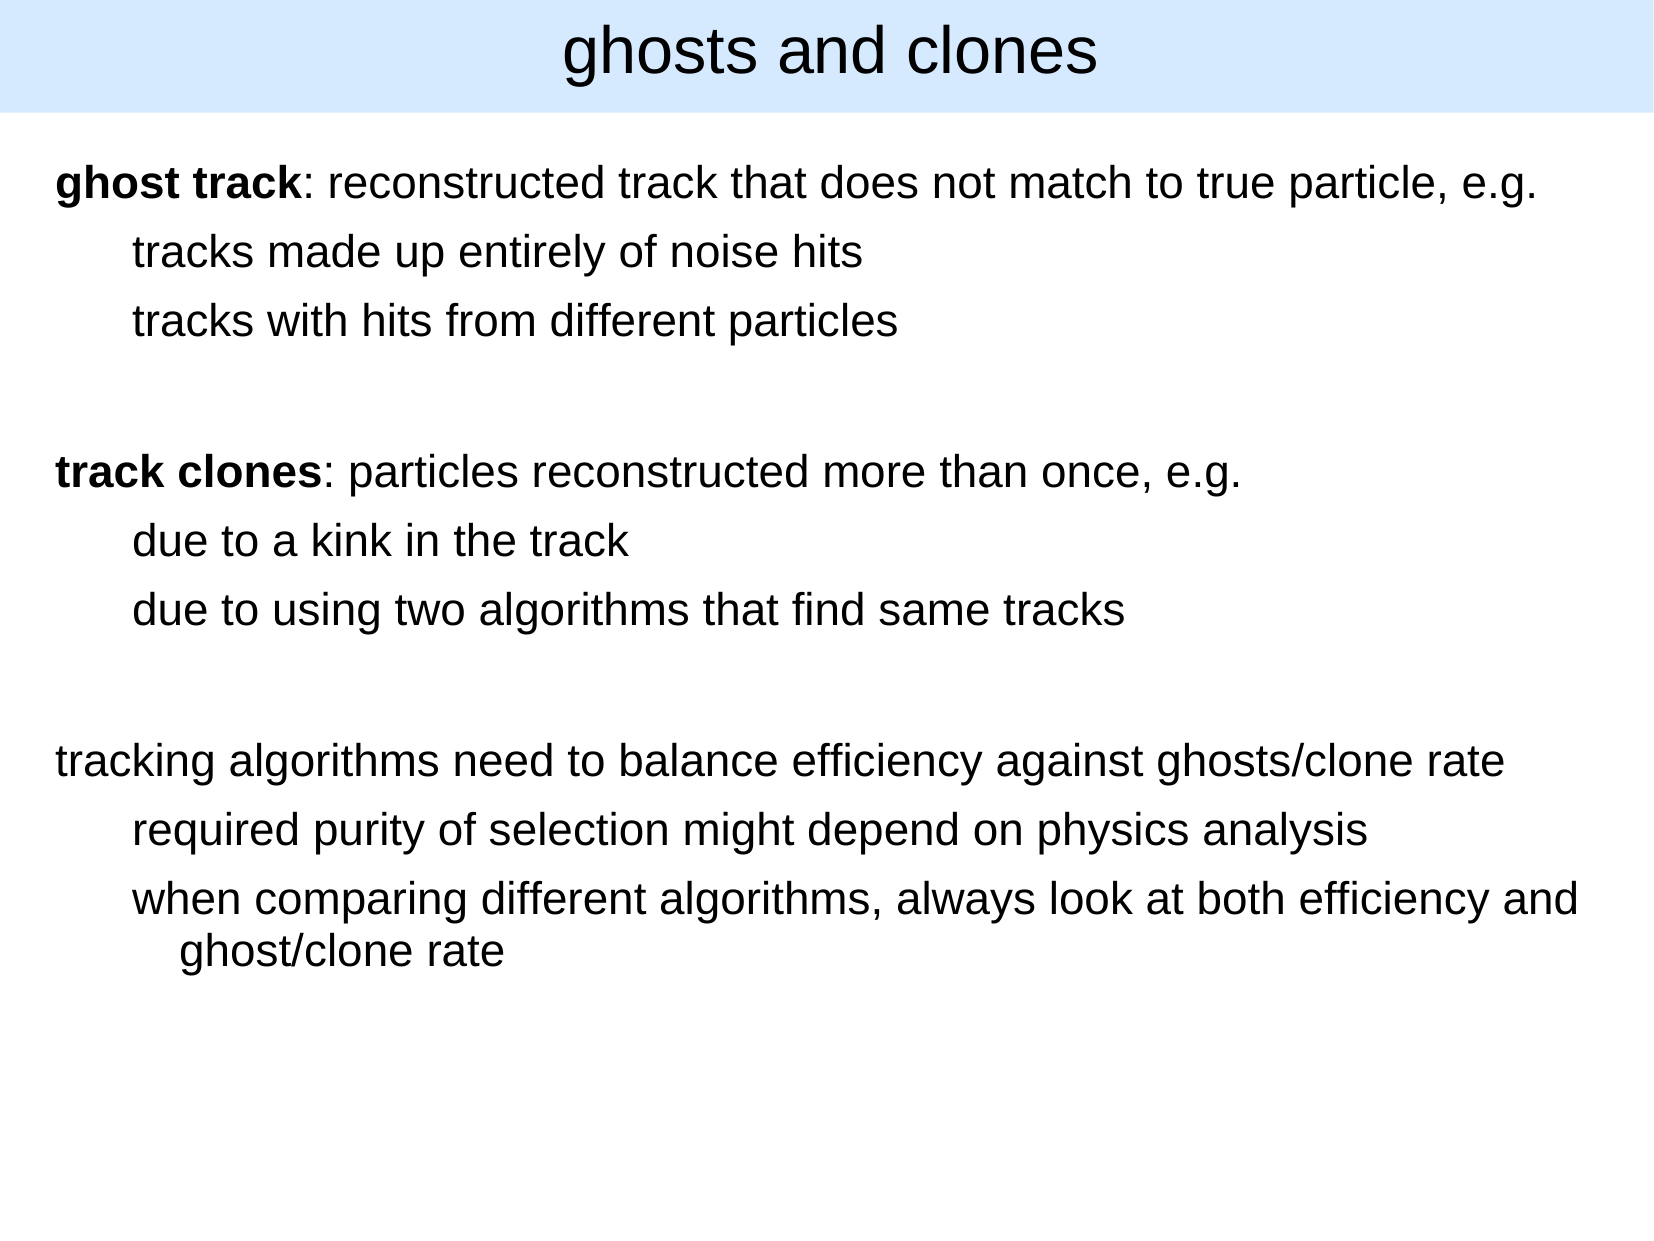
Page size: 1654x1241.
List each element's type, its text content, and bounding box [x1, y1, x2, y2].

title ghosts and clones [86, 0, 1576, 101]
list ghost track: reconstructed track that does not match to true particle, e.g. tracks made up entirely of noise hits tracks with hits from different particles track clones: particles reconstructed more than once, e.g. due to a kink in the track due to using two algorithms that find same tracks tracking algorithms need to balance efficiency against ghosts/clone rate required purity of selection might depend on physics analysis when comparing different algorithms, always look at both efficiency and ghost/clone rate [37, 156, 1613, 1179]
